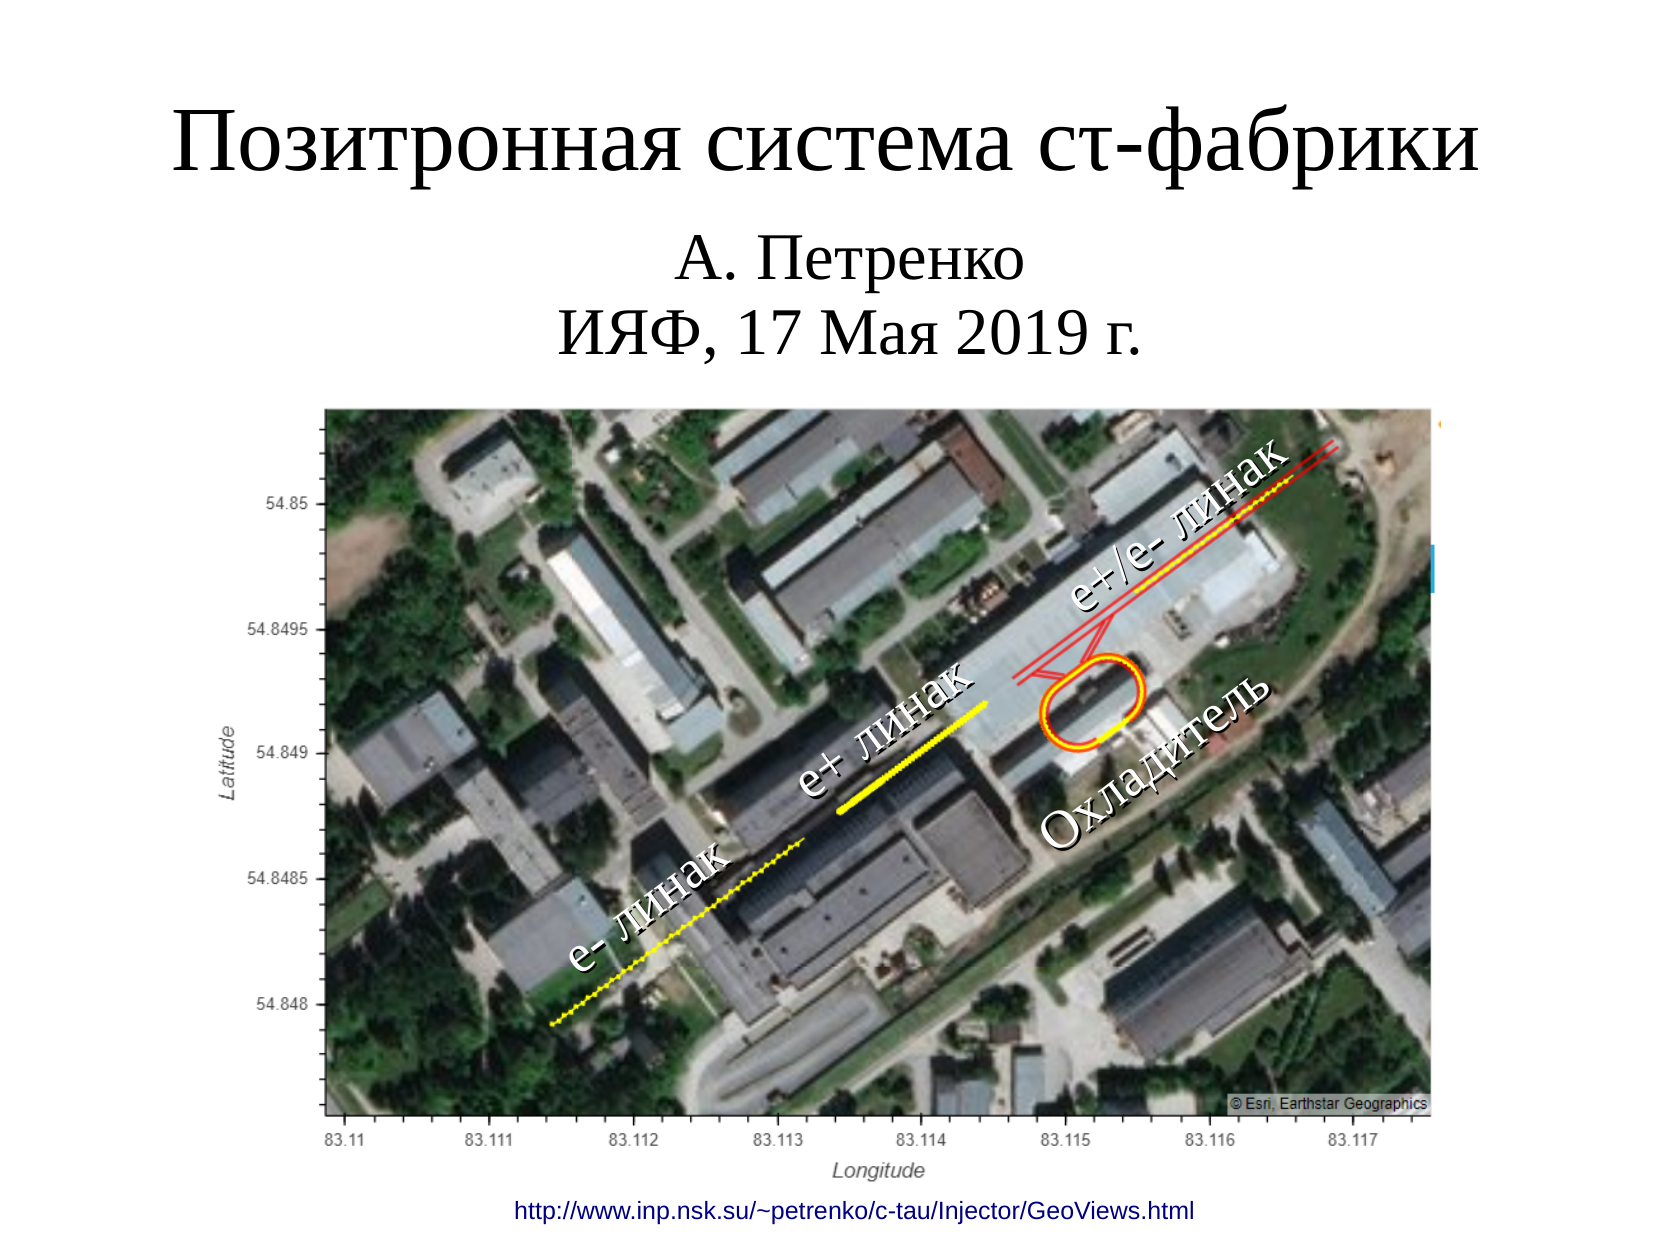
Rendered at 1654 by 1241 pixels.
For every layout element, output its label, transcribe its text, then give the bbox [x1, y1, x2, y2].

text_box e+ линак [746, 612, 1015, 841]
subtitle А. Петренко ИЯФ, 17 Мая 2019 г. [106, 177, 1595, 412]
text_box http://www.inp.nsk.su/~petrenko/c-tau/Injector/GeoViews.html [399, 1193, 1312, 1241]
text_box Охладитель [992, 615, 1316, 902]
picture [210, 400, 1441, 1193]
title Позитронная система cτ-фабрики [82, 35, 1571, 243]
text_box e+/e- линак [1040, 407, 1308, 638]
text_box e- линак [511, 789, 778, 1019]
